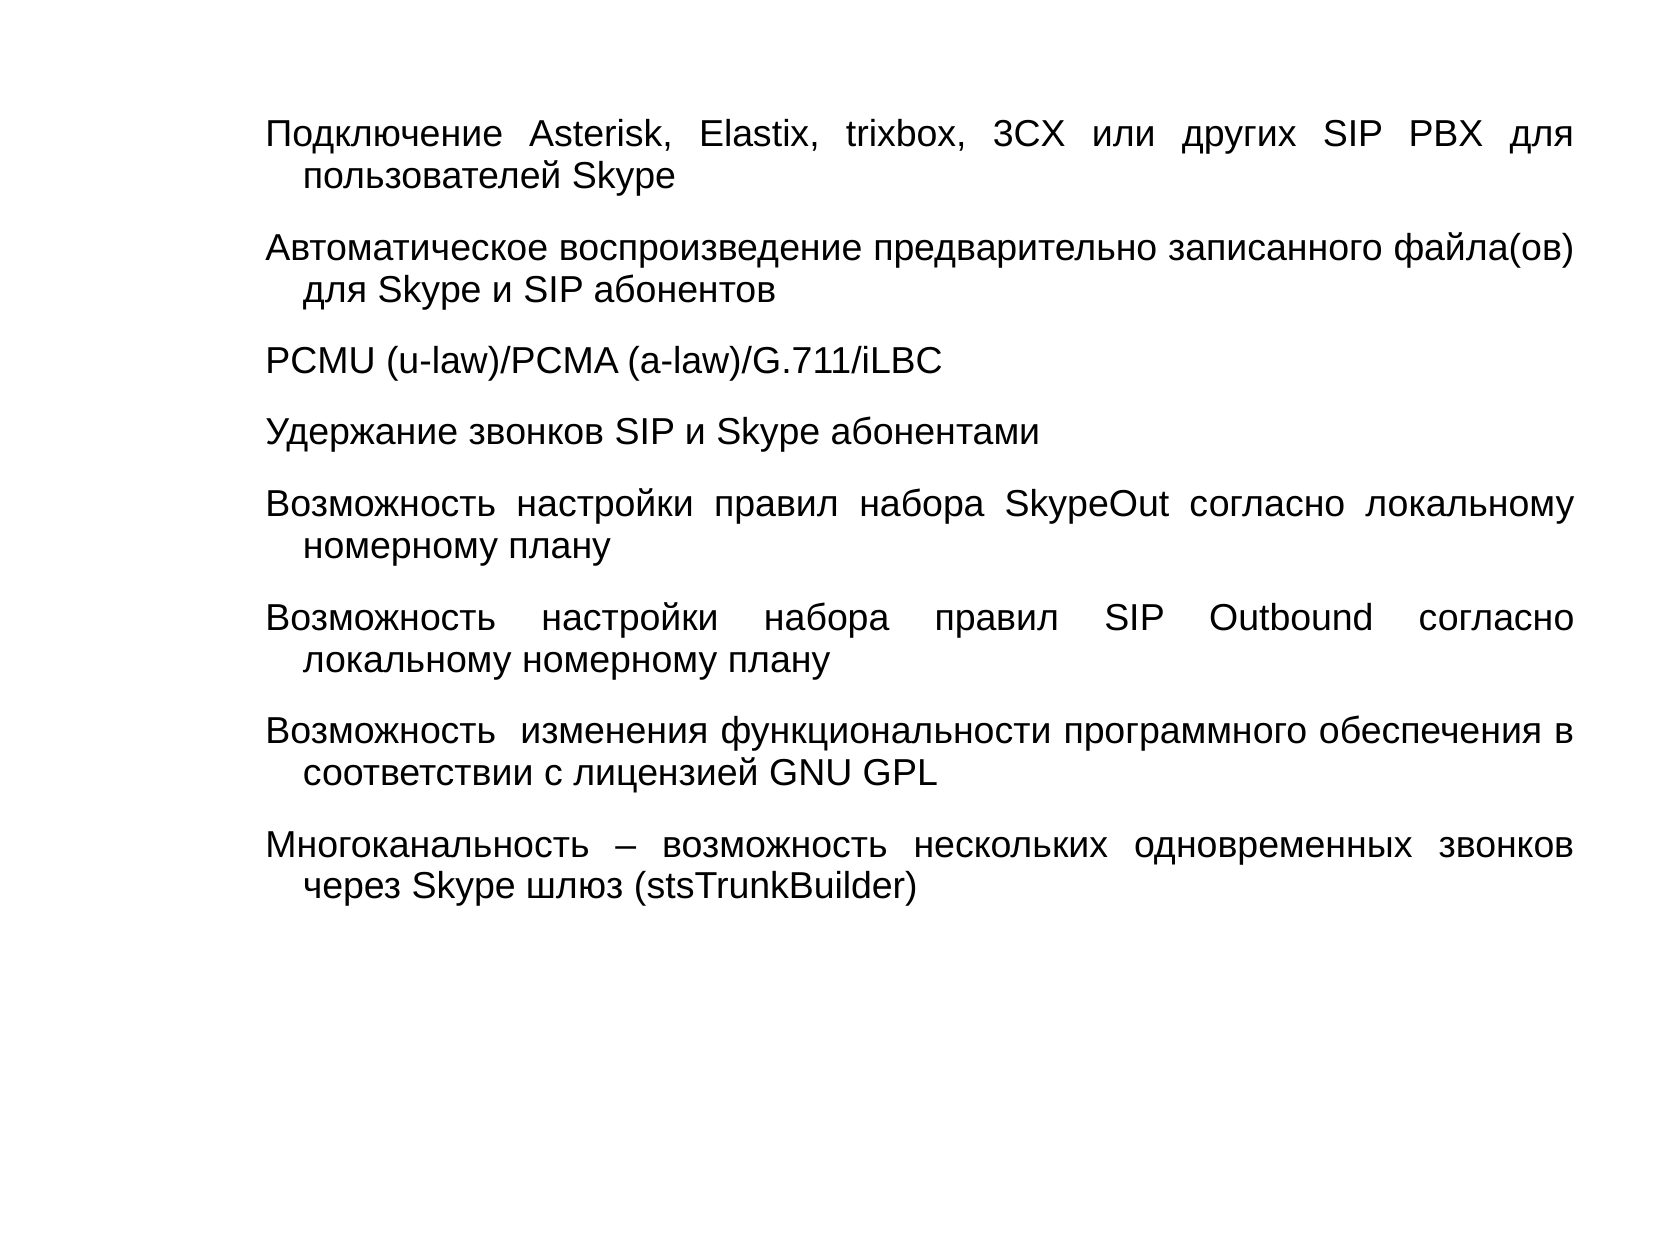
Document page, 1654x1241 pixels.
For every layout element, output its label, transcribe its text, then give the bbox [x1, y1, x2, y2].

list Подключение Asterisk, Elastix, trixbox, 3CX или других SIP PBX для пользователей Skype Автоматическое воспроизведение предварительно записанного файла(ов) для Skype и SIP абонентов PCMU (u-law)/PCMA (a-law)/G.711/iLBC Удержание звонков SIP и Skype абонентами Возможность настройки правил набора SkypeOut согласно локальному номерному плану Возможность настройки набора правил SIP Outbound согласно локальному номерному плану Возможность изменения функциональности программного обеспечения в соответствии с лицензией GNU GPL Многоканальность – возможность нескольких одновременных звонков через Skype шлюз (stsTrunkBuilder) [86, 112, 1576, 917]
